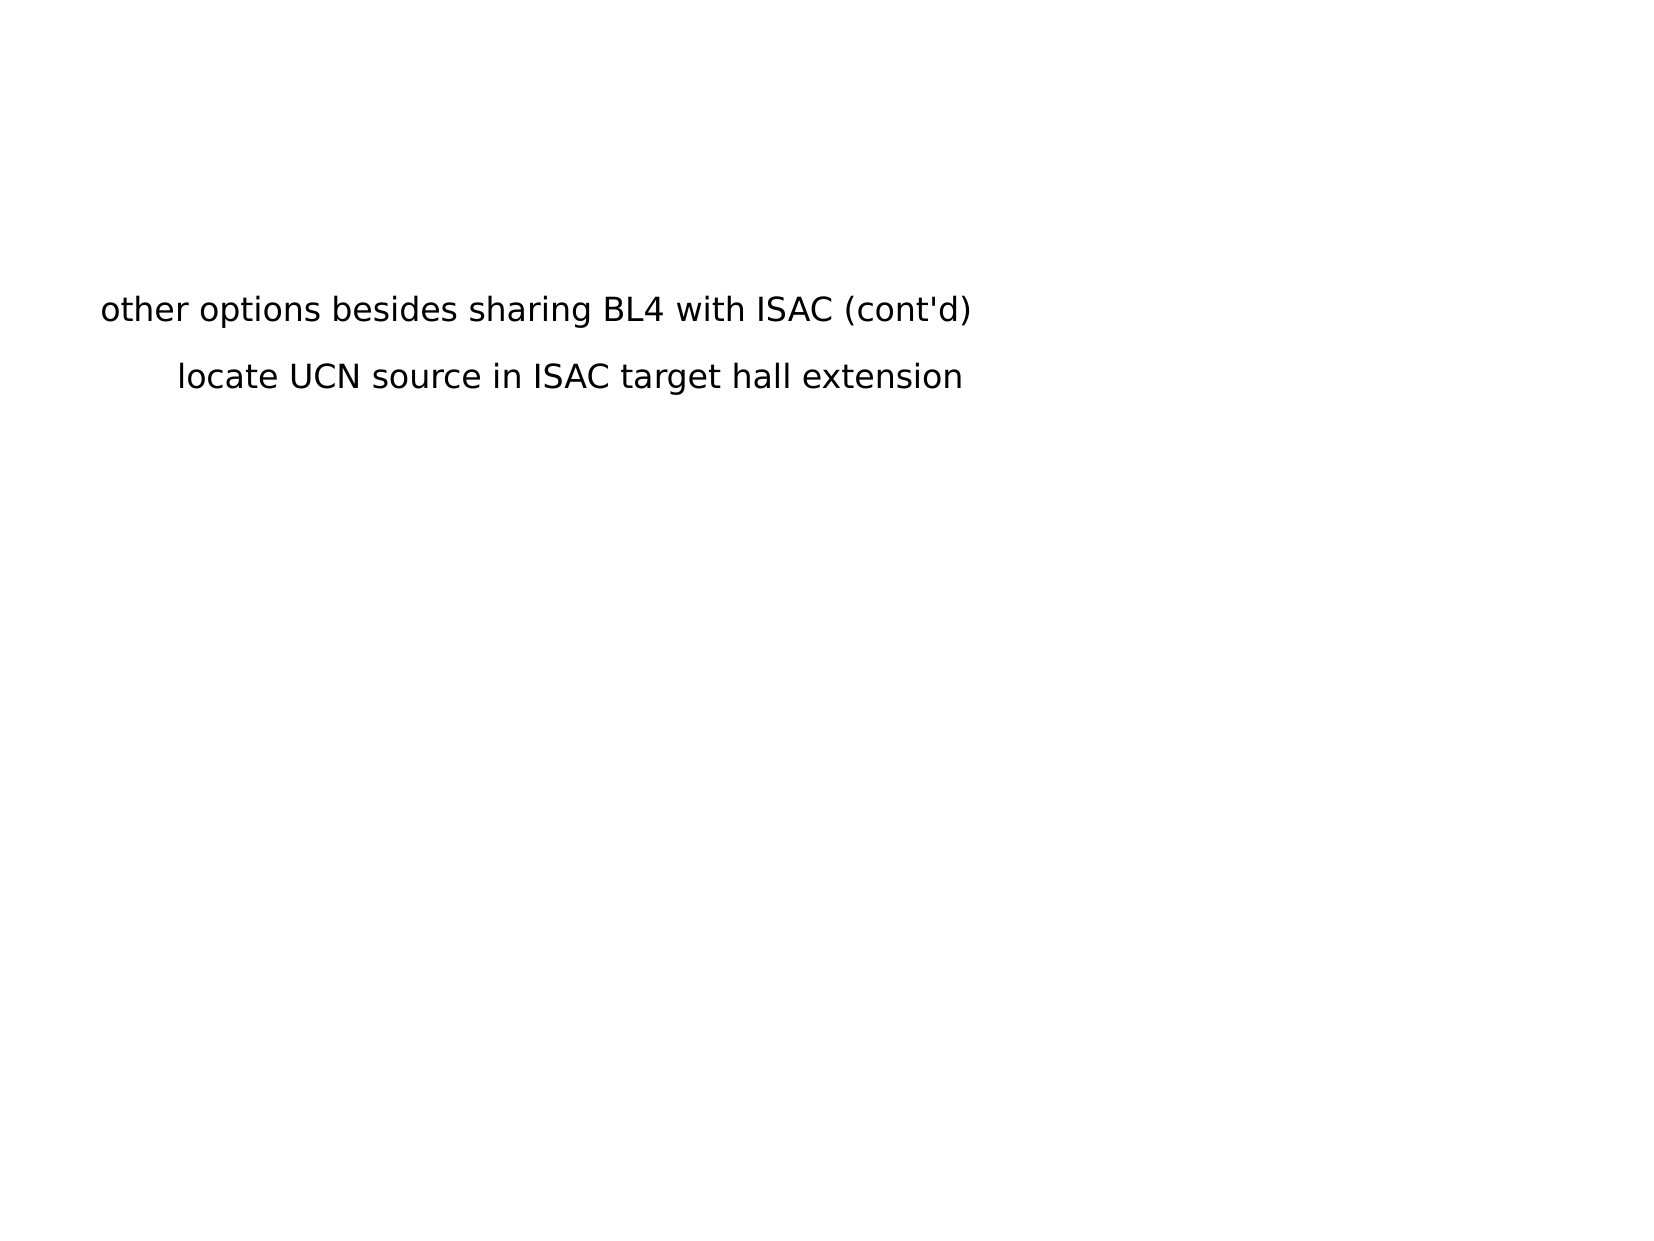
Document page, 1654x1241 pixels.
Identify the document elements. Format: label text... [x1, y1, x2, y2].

list other options besides sharing BL4 with ISAC (cont'd) locate UCN source in ISAC target hall extension [82, 290, 1571, 1094]
